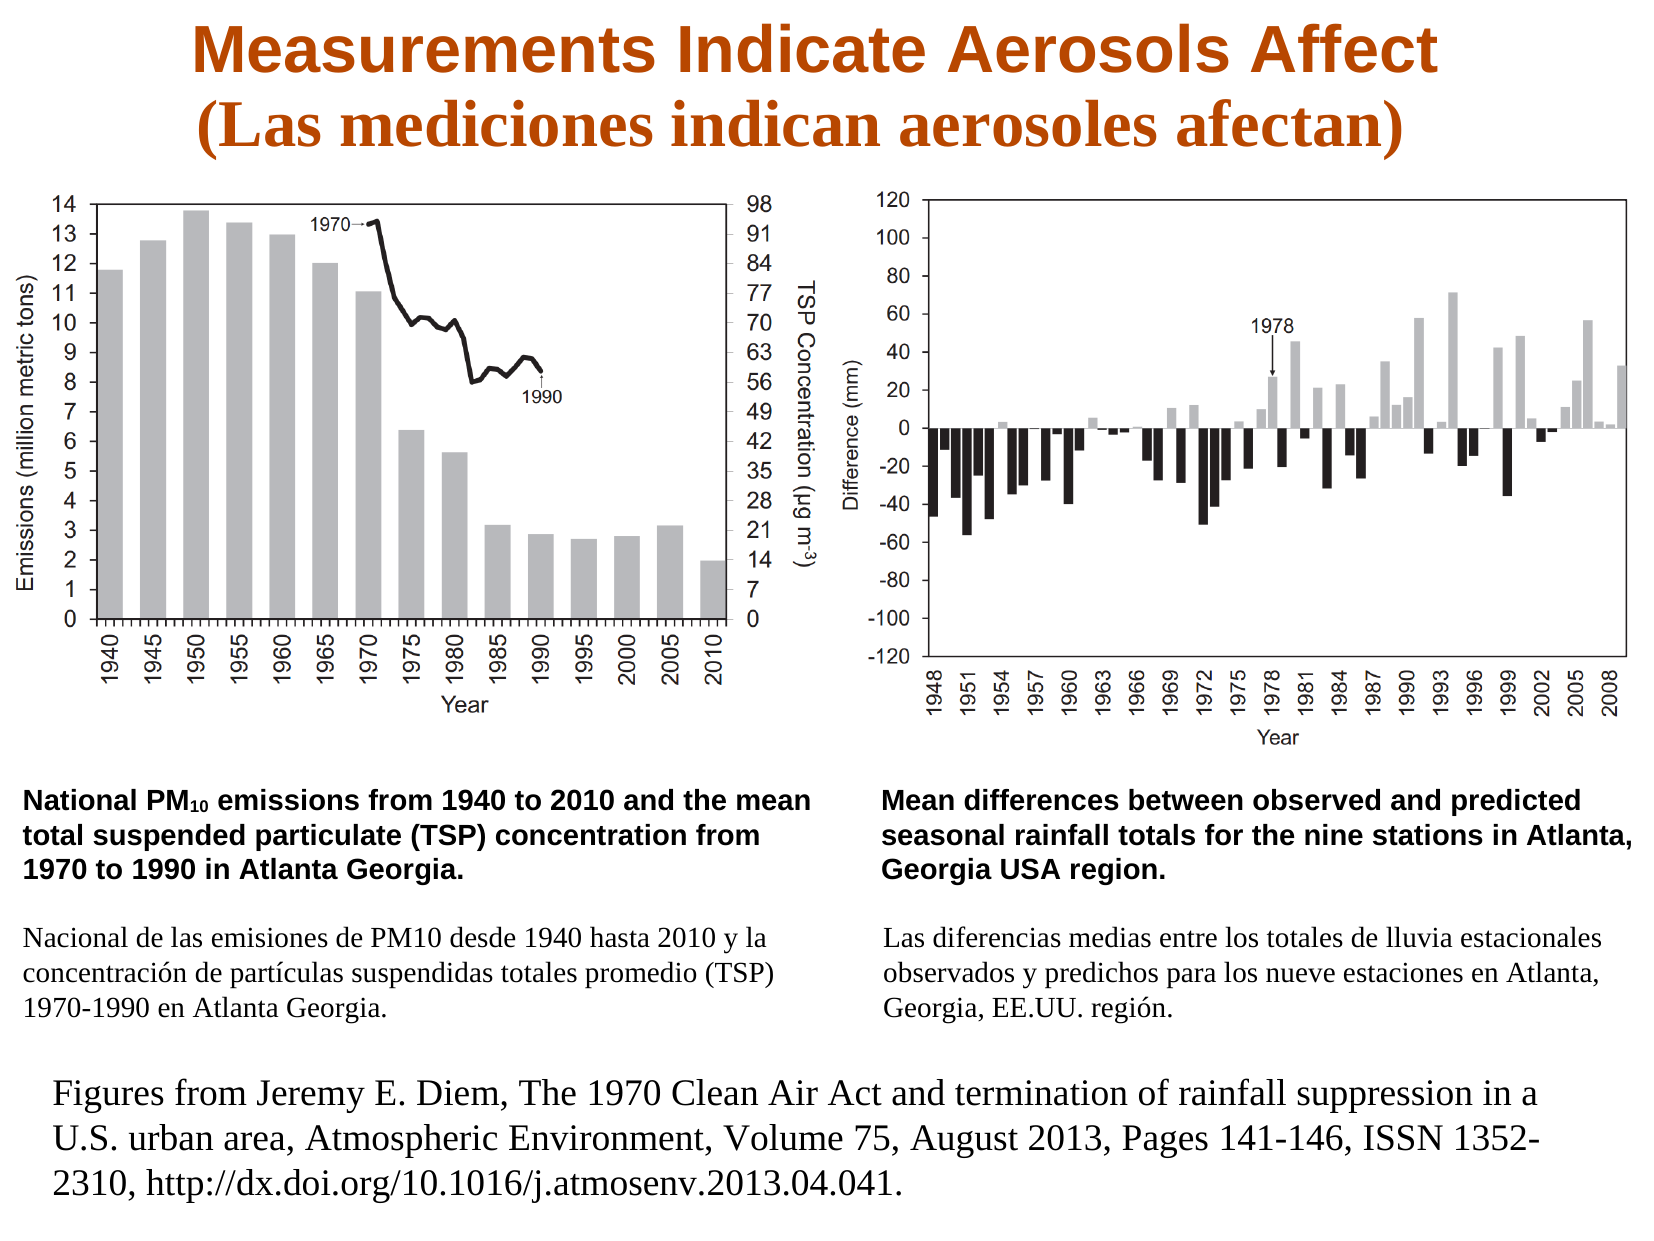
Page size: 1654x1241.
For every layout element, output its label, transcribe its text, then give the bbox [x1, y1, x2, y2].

picture [834, 172, 1647, 751]
text_box Figures from Jeremy E. Diem, The 1970 Clean Air Act and termination of rainfall suppression in a U.S. urban area, Atmospheric Environment, Volume 75, August 2013, Pages 141-146, ISSN 1352-2310, http://dx.doi.org/10.1016/j.atmosenv.2013.04.041. [37, 1060, 1629, 1211]
picture [0, 185, 828, 713]
title Measurements Indicate Aerosols Affect (Las mediciones indican aerosoles afectan) [0, 0, 1650, 175]
text_box National PM10 emissions from 1940 to 2010 and the mean total suspended particulate (TSP) concentration from 1970 to 1990 in Atlanta Georgia. [7, 773, 833, 903]
text_box Mean differences between observed and predicted seasonal rainfall totals for the nine stations in Atlanta, Georgia USA region. [866, 773, 1653, 908]
text_box Las diferencias medias entre los totales de lluvia estacionales observados y predichos para los nueve estaciones en Atlanta, Georgia, EE.UU. región. [868, 911, 1653, 1046]
text_box Nacional de las emisiones de PM10 desde 1940 hasta 2010 y la concentración de partículas suspendidas totales promedio (TSP) 1970-1990 en Atlanta Georgia. [7, 911, 833, 1031]
